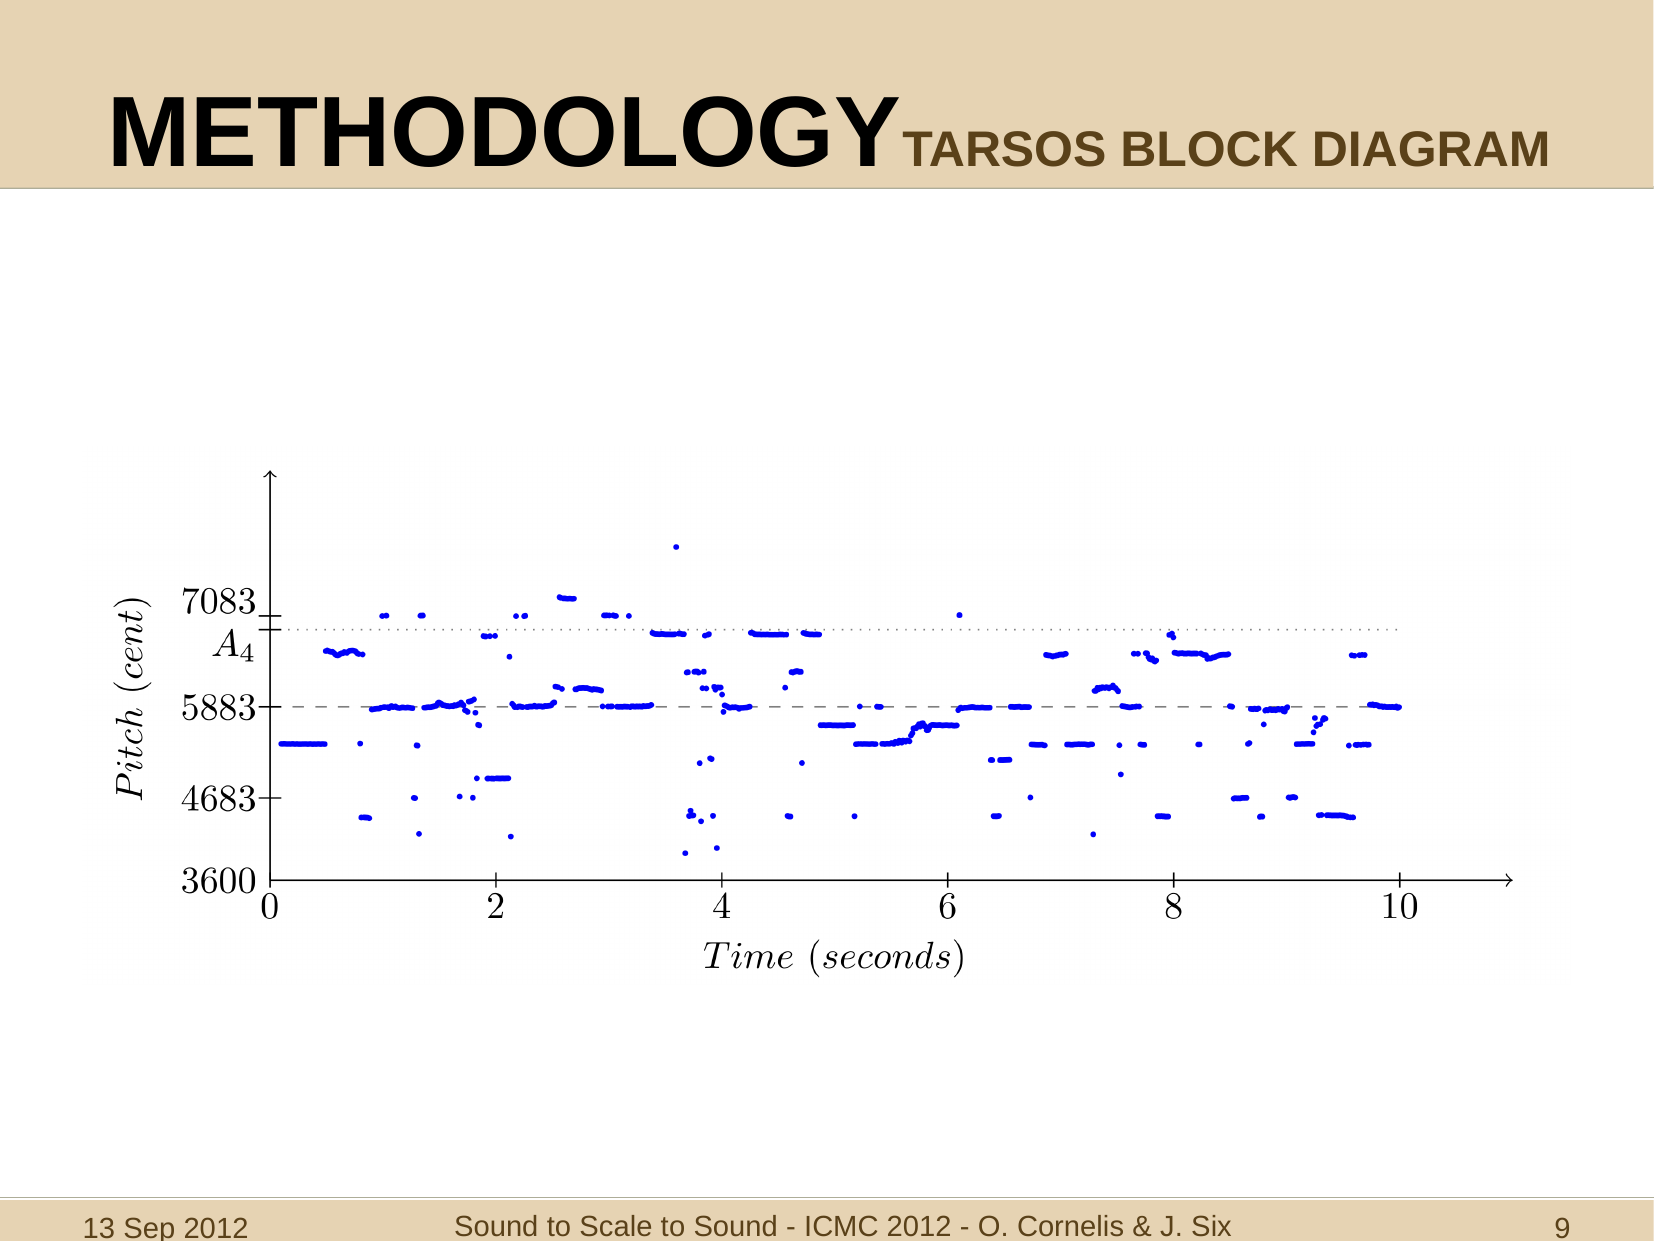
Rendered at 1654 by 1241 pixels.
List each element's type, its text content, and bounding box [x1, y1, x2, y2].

picture [82, 446, 1571, 985]
title METHODOLOGYTARSOS BLOCK DIAGRAM [0, 0, 1654, 188]
